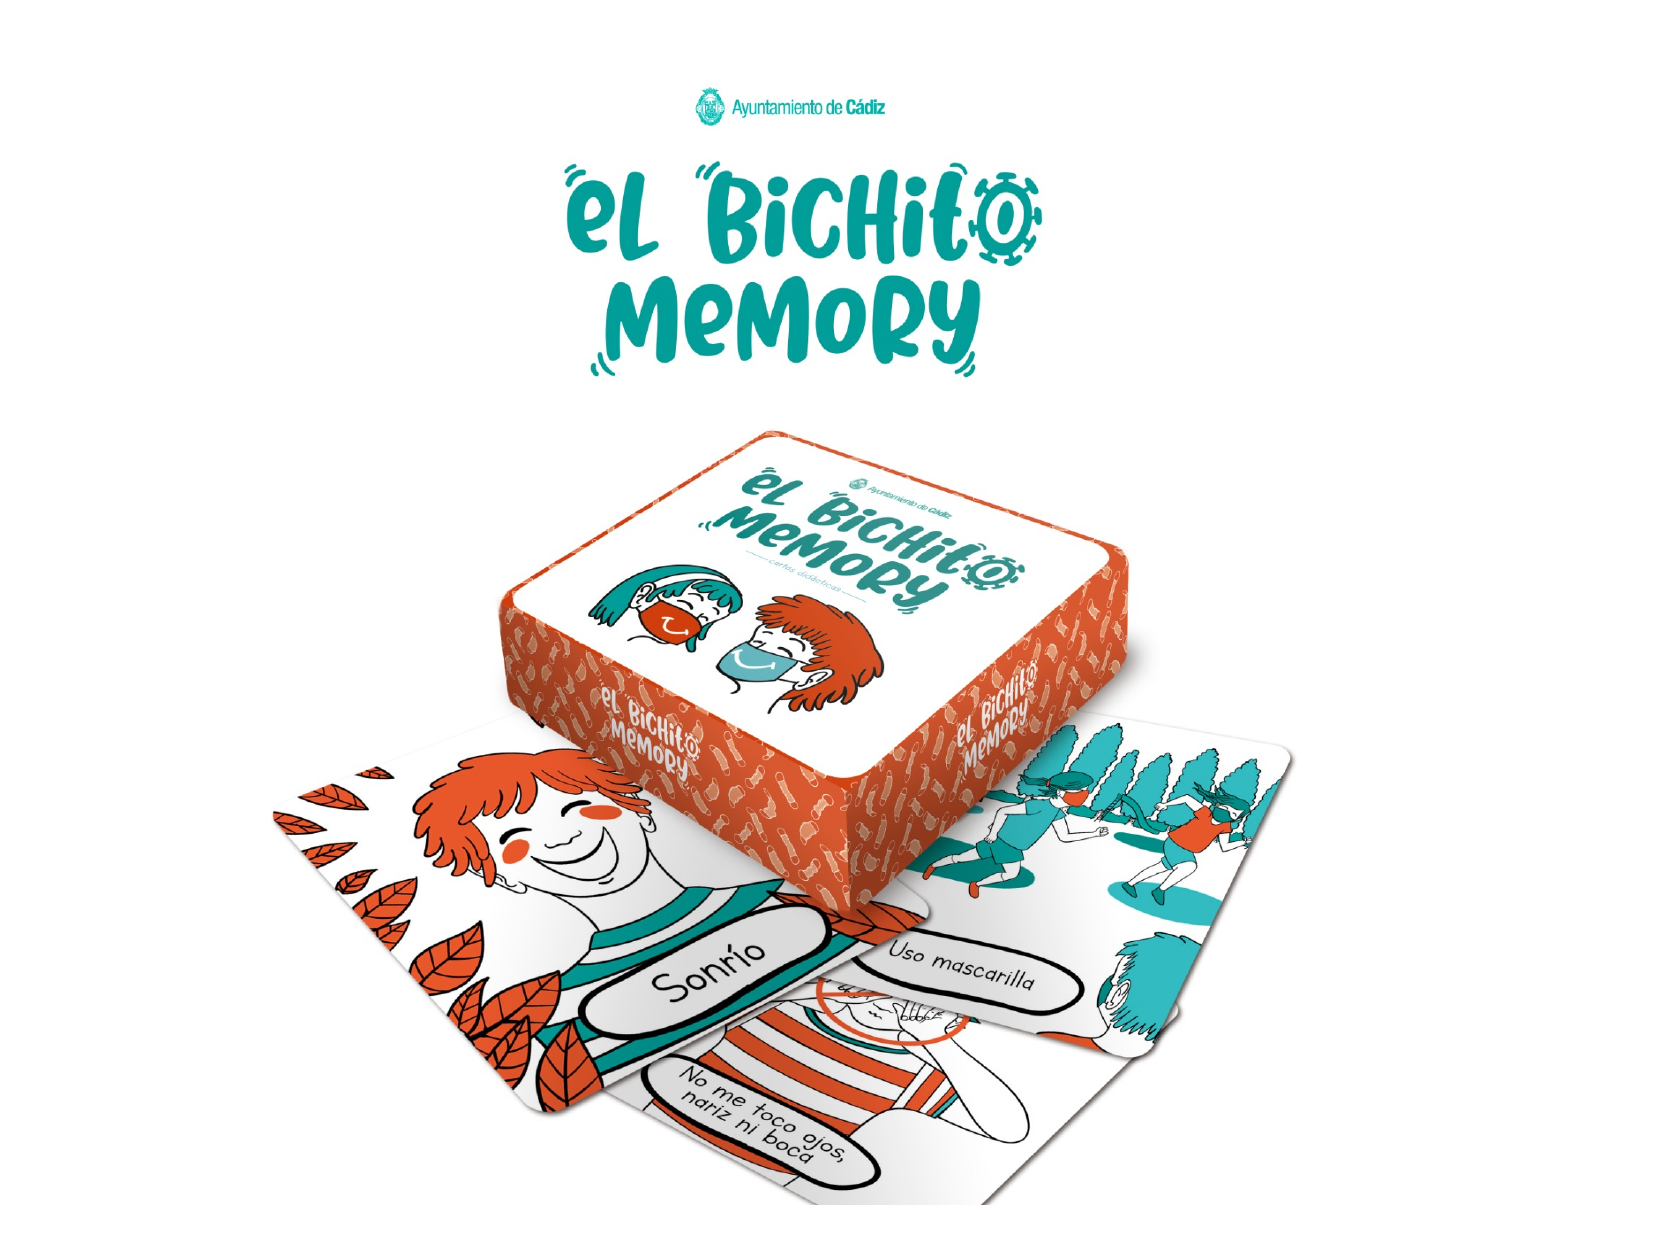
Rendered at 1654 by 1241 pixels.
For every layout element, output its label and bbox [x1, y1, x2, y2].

picture [224, 11, 1382, 1205]
